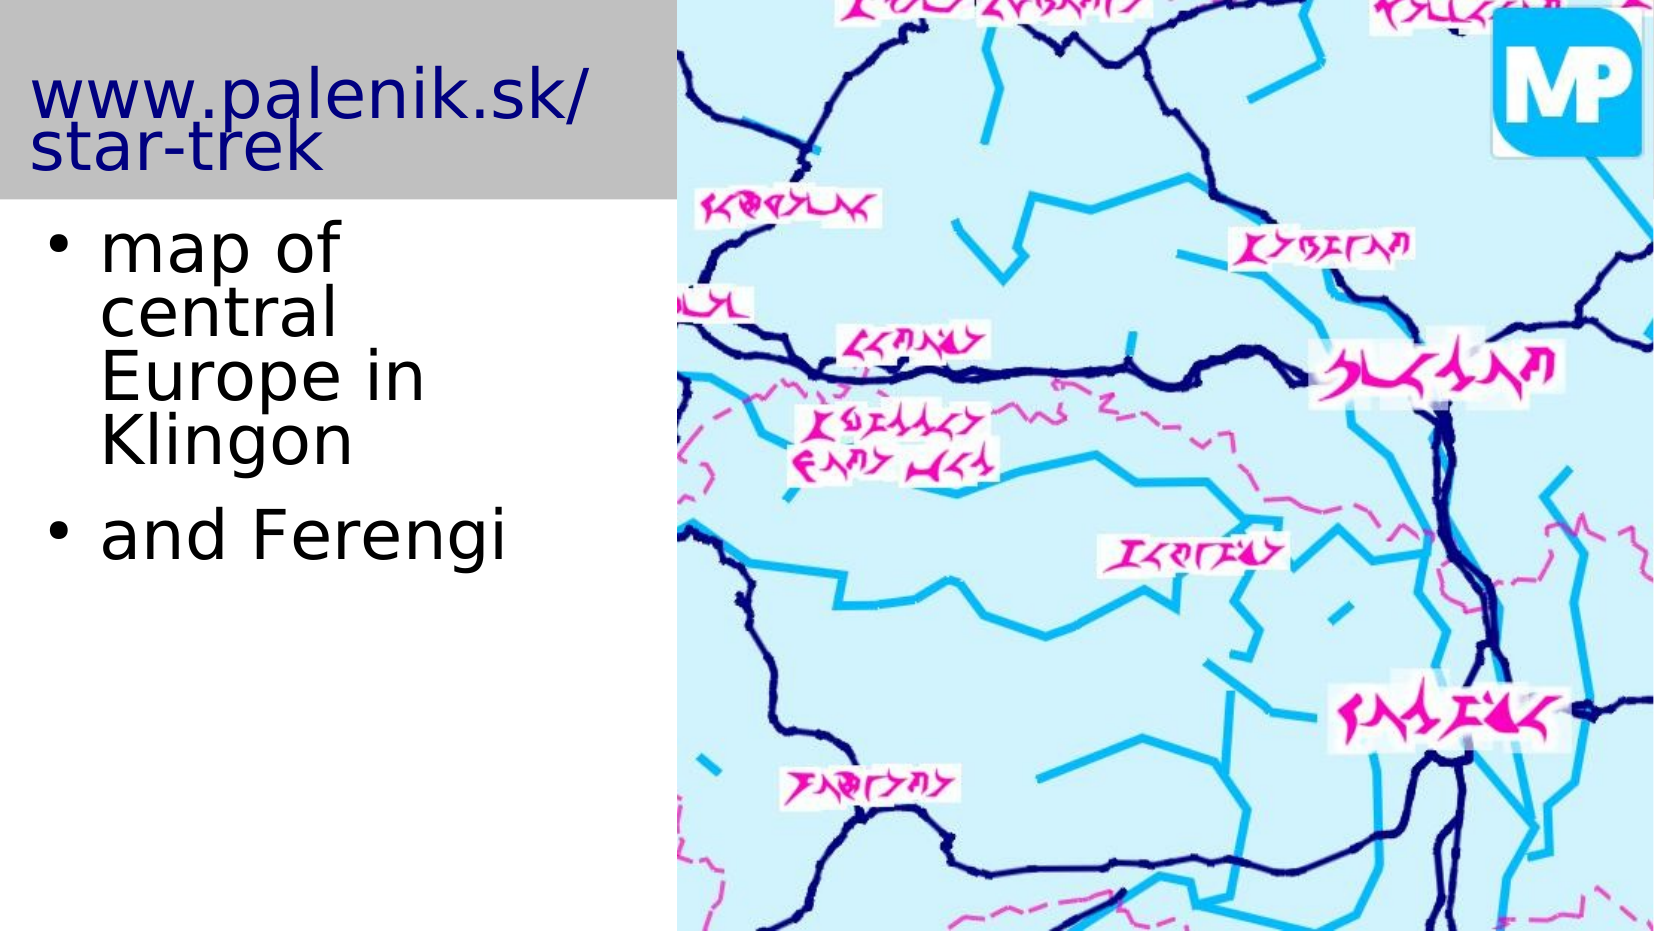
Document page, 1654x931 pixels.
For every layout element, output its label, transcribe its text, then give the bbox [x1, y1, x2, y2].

picture [677, 0, 1654, 931]
title www.palenik.sk/star-trek [29, 22, 621, 178]
list map of central Europe in Klingon and Ferengi [29, 221, 591, 886]
picture [1505, 46, 1635, 125]
